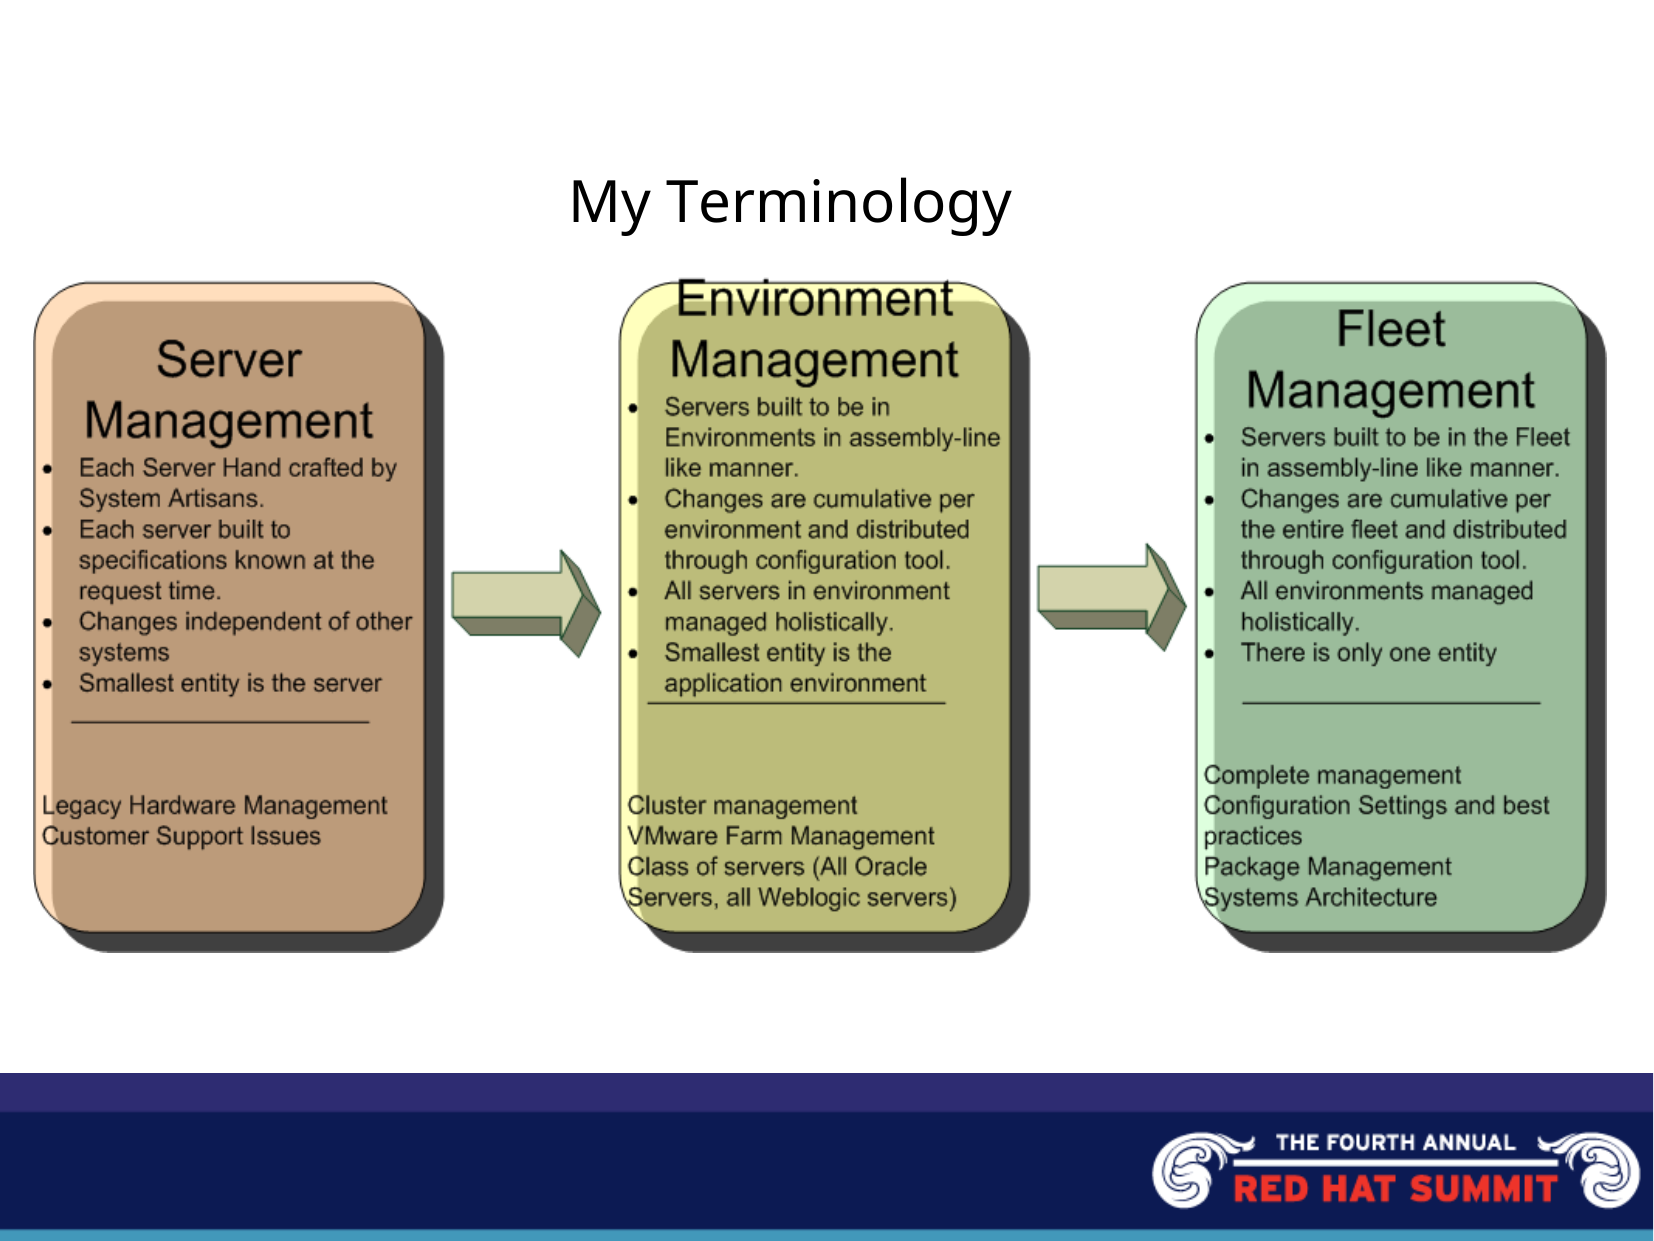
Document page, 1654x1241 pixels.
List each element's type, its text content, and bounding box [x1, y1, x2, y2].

title My Terminology [74, 140, 1506, 259]
picture [0, 1073, 1654, 1241]
picture [33, 262, 1607, 953]
